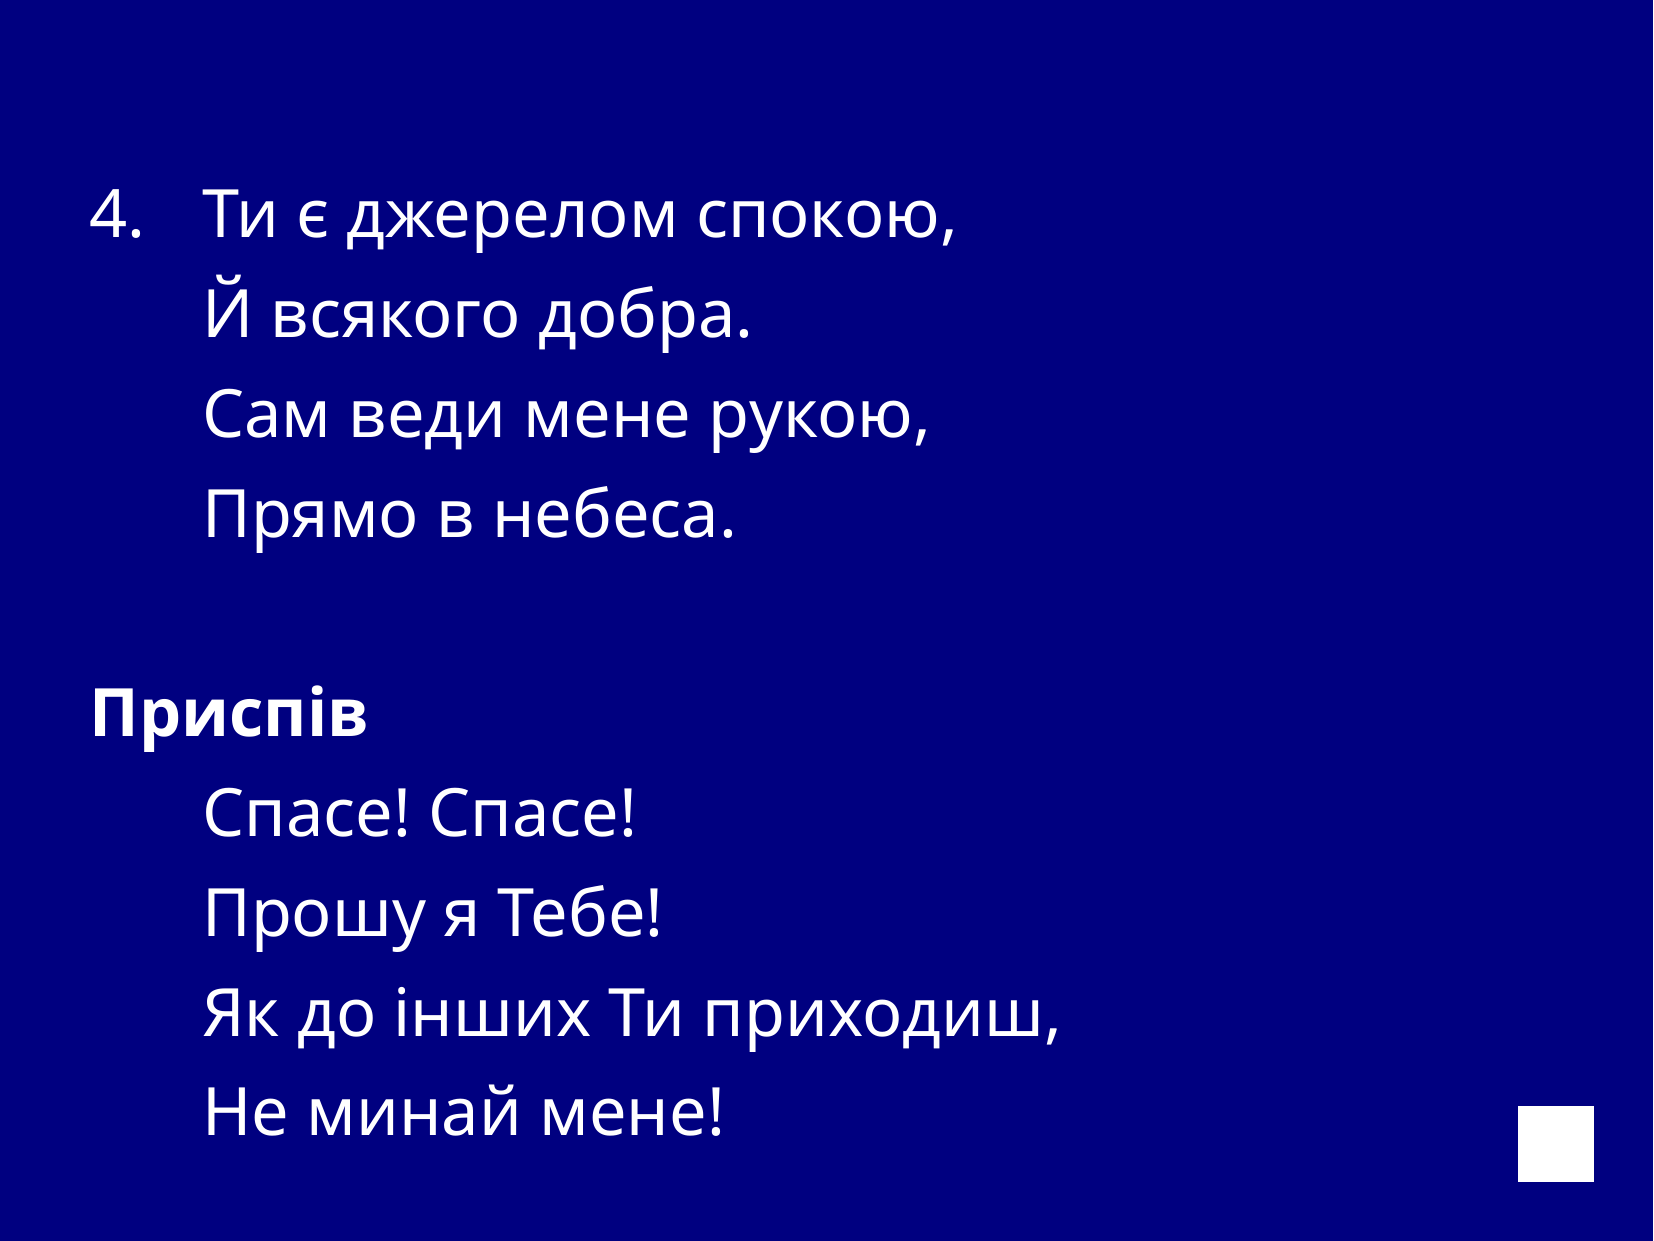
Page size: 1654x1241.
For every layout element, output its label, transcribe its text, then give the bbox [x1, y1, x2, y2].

text_box 4. Ти є джерелом спокою, Й всякого добра. Сам веди мене рукою, Прямо в небеса. Приспів Спасе! Спасе! Прошу я Тебе! Як до інших Ти приходиш, Не минай мене! [75, 150, 1576, 1163]
text_box [1518, 1106, 1594, 1182]
